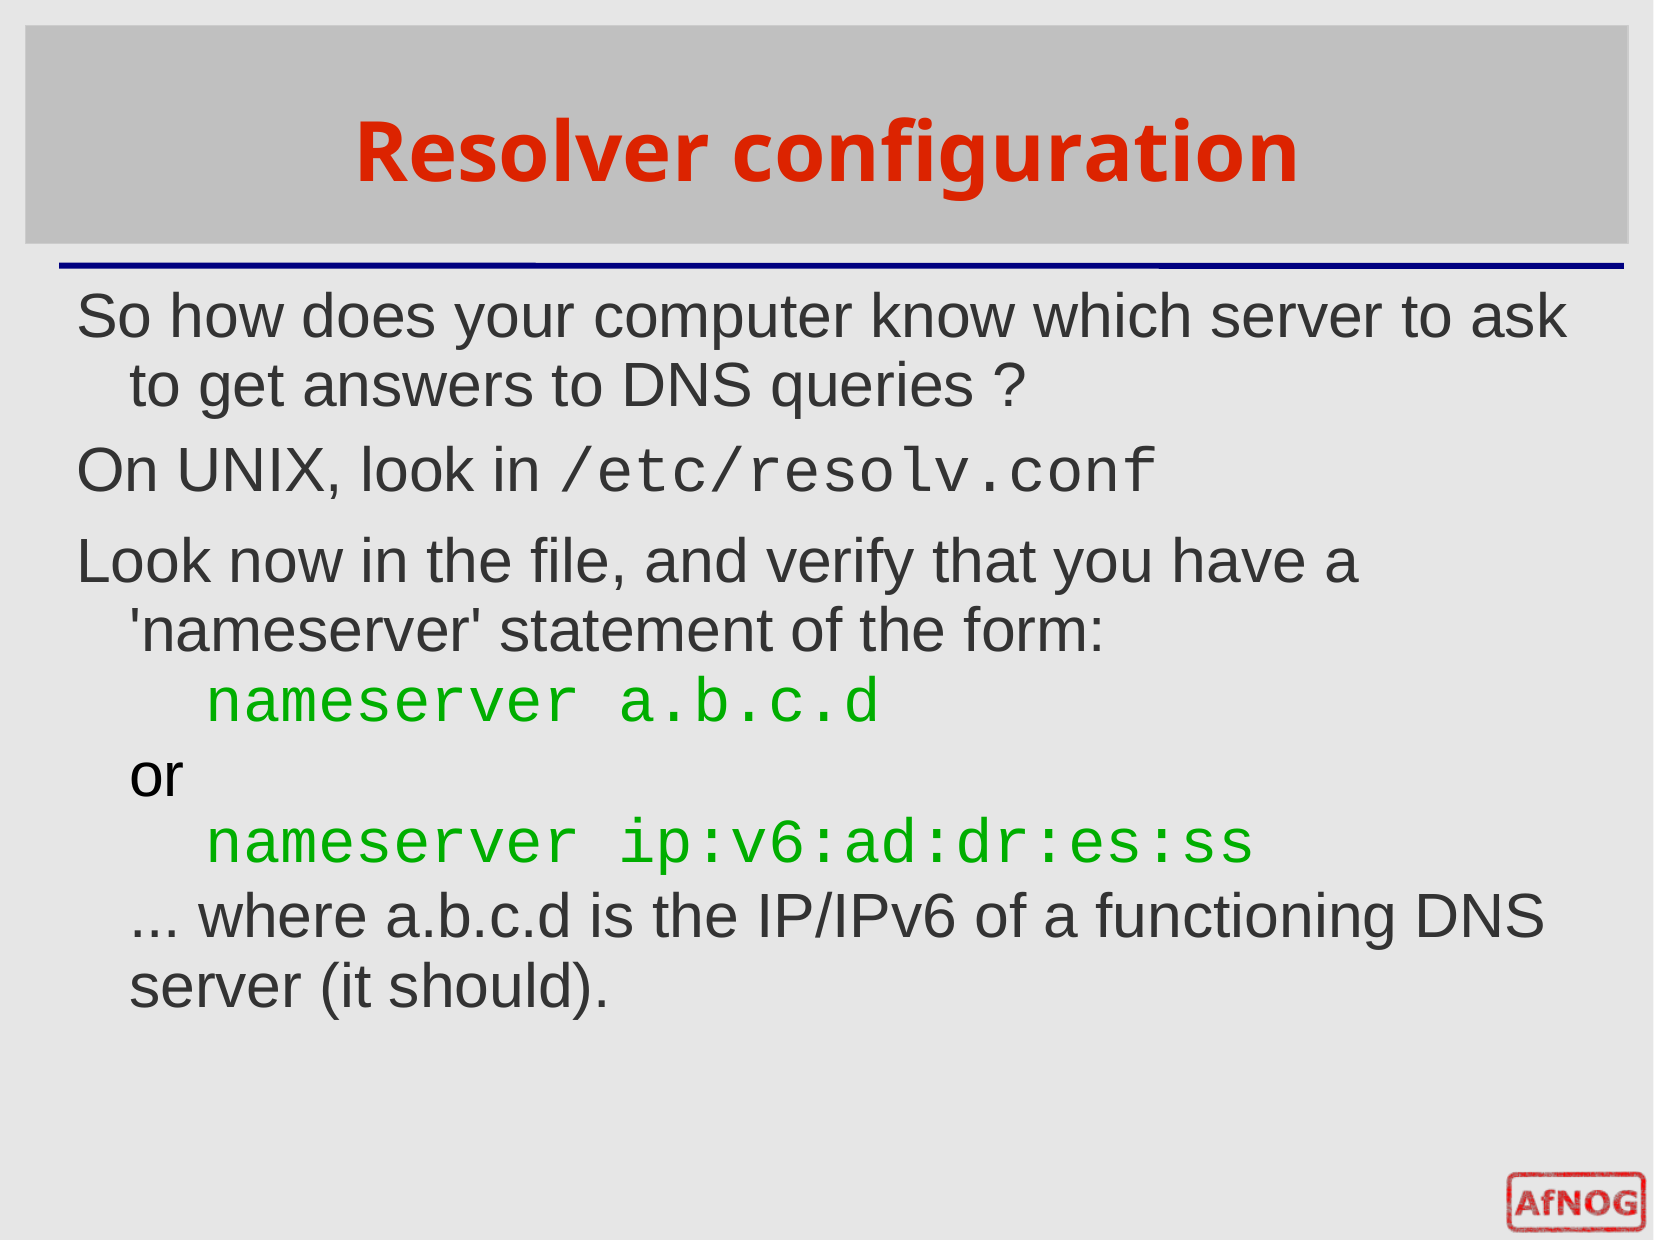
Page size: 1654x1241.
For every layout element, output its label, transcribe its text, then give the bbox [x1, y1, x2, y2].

list So how does your computer know which server to ask to get answers to DNS queries ? On UNIX, look in /etc/resolv.conf Look now in the file, and verify that you have a 'nameserver' statement of the form: nameserver a.b.c.d or nameserver ip:v6:ad:dr:es:ss ... where a.b.c.d is the IP/IPv6 of a functioning DNS server (it should). [59, 275, 1595, 1211]
picture [1505, 1170, 1648, 1235]
title Resolver configuration [121, 46, 1534, 254]
